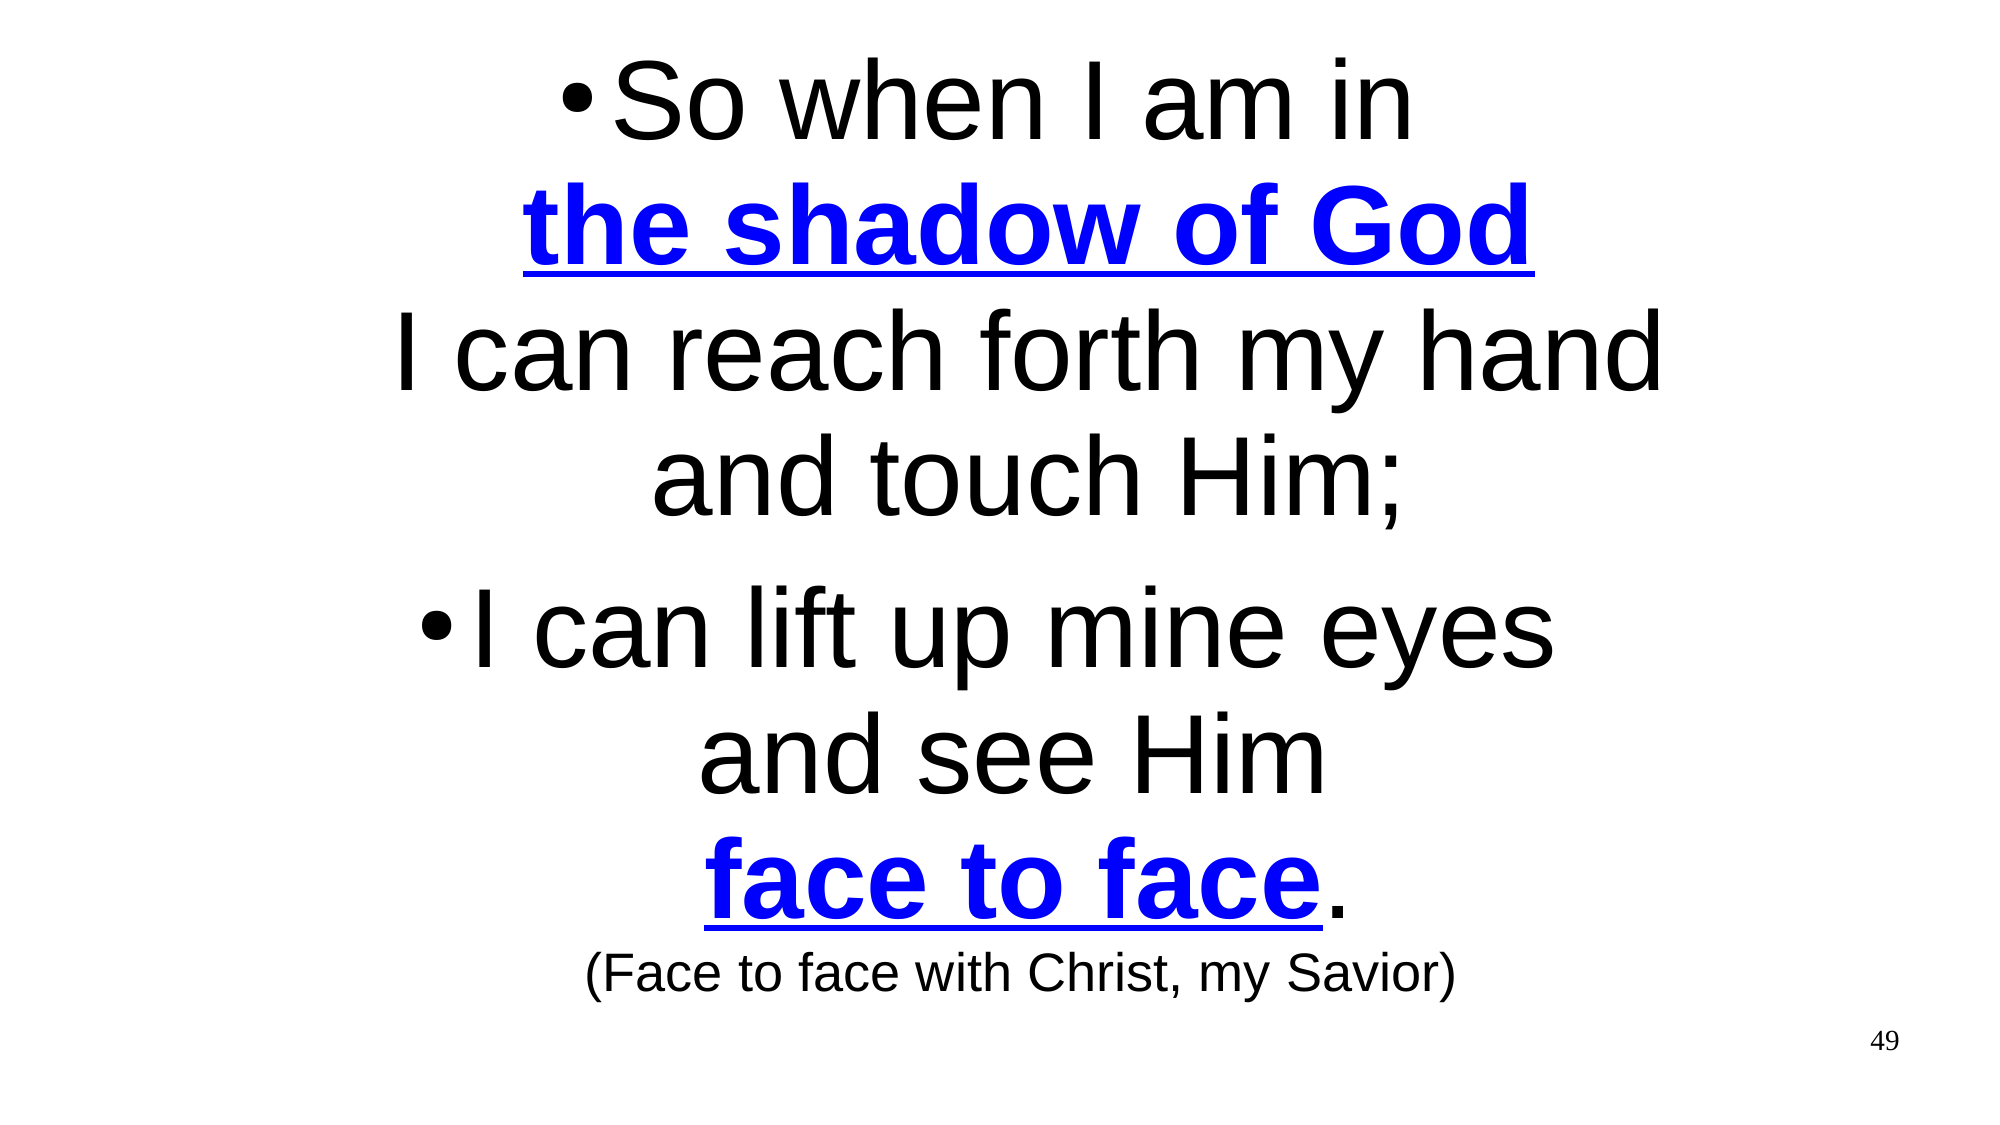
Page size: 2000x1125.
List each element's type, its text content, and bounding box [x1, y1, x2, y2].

list So when I am in the shadow of God I can reach forth my hand and touch Him; I can lift up mine eyes and see Him face to face. (Face to face with Christ, my Savior) [37, 37, 1951, 1088]
